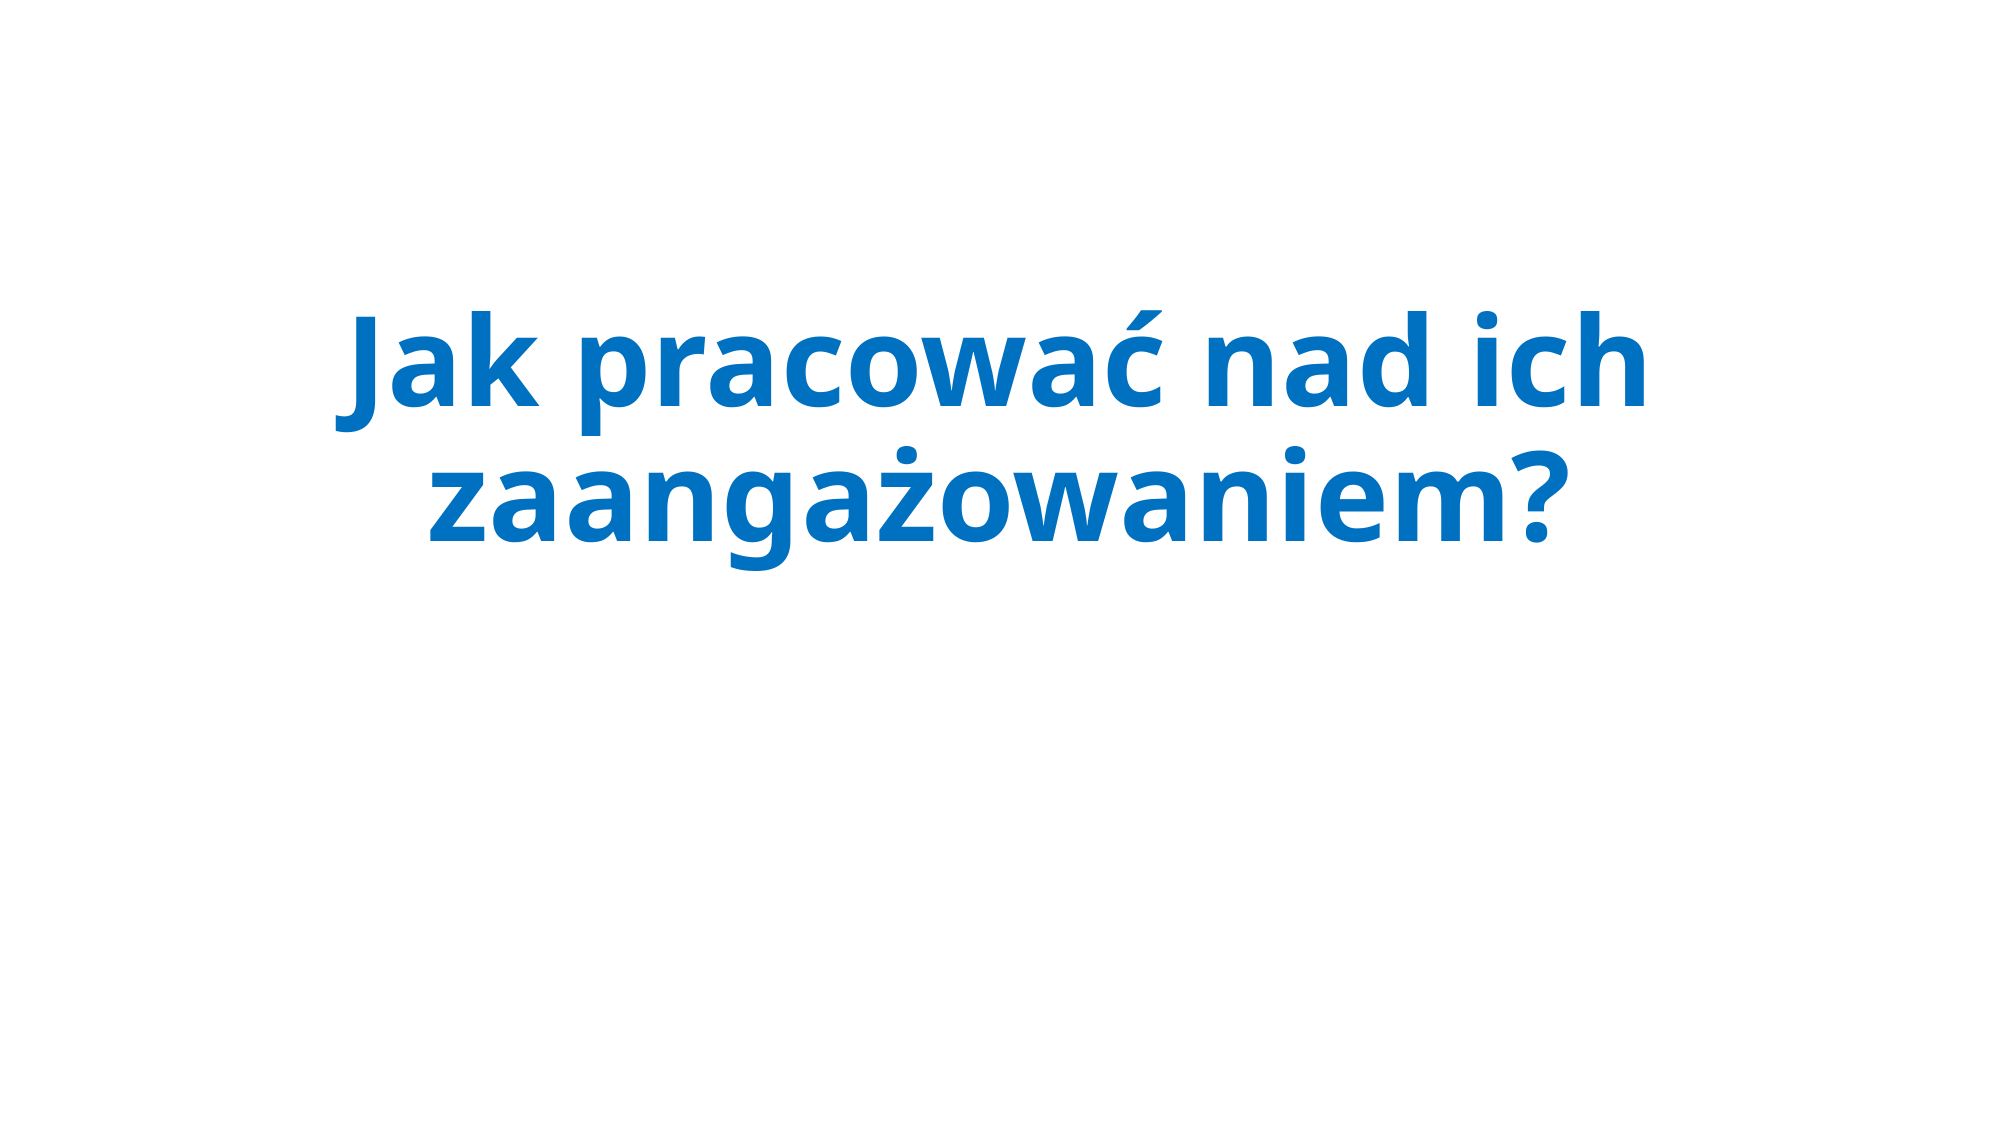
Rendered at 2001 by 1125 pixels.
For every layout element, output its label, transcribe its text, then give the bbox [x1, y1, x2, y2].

title Jak pracować nad ich zaangażowaniem? [249, 184, 1750, 576]
